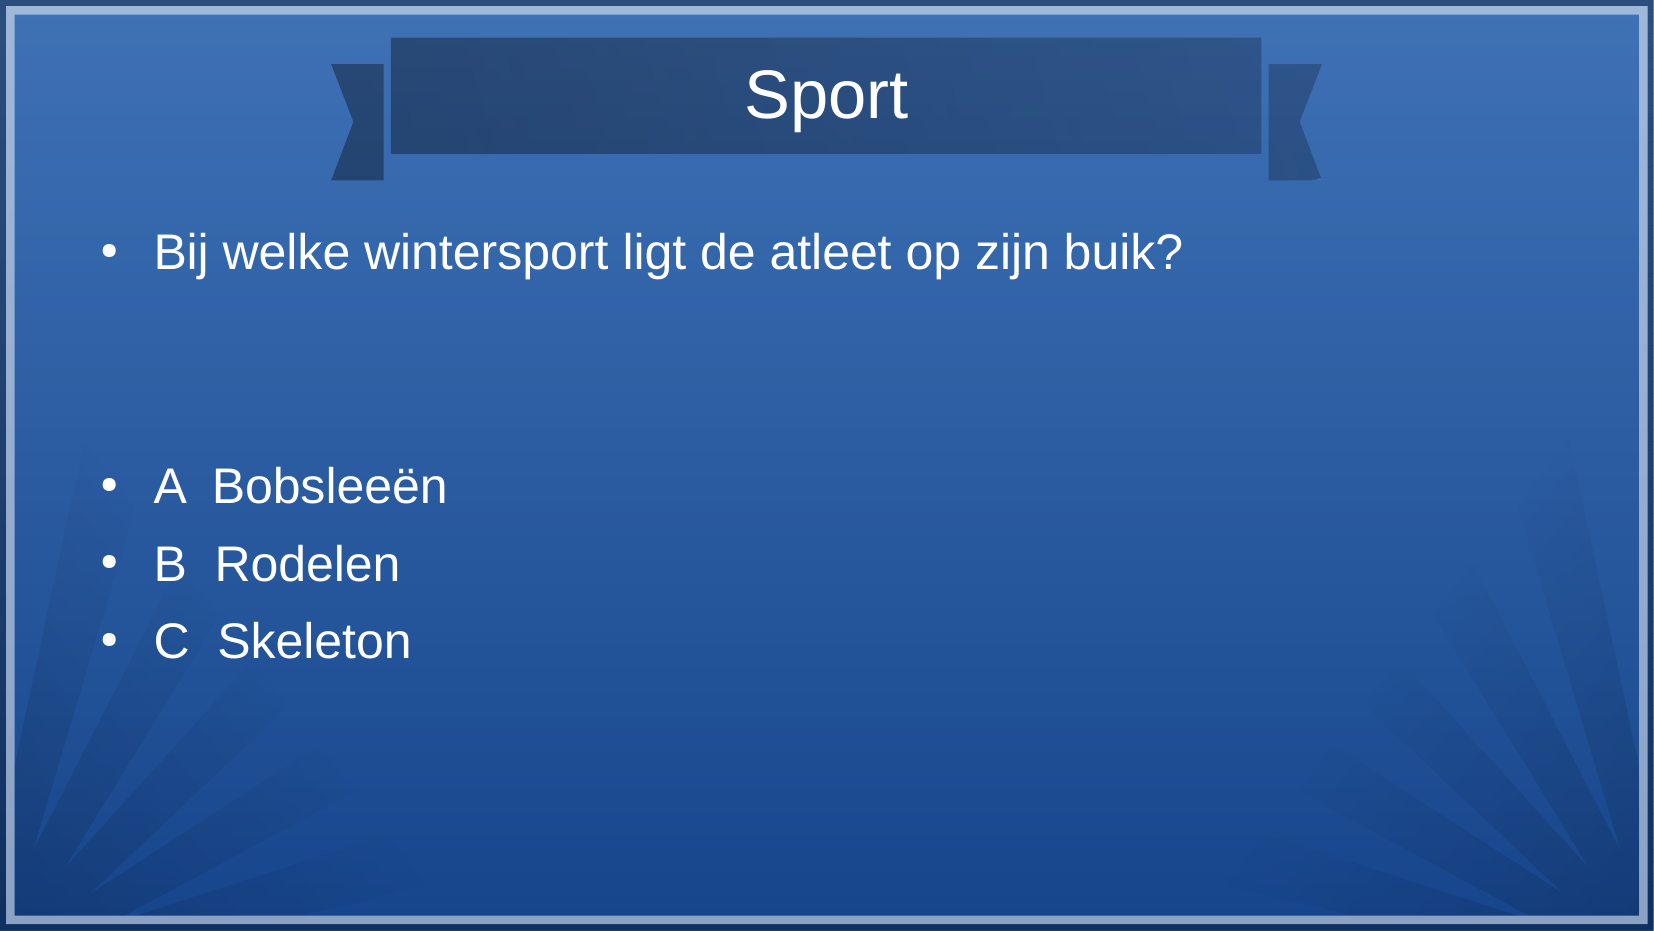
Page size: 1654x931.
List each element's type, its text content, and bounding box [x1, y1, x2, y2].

title Sport [389, 35, 1264, 154]
list Bij welke wintersport ligt de atleet op zijn buik? A Bobsleeën B Rodelen C Skeleton [82, 224, 1571, 848]
